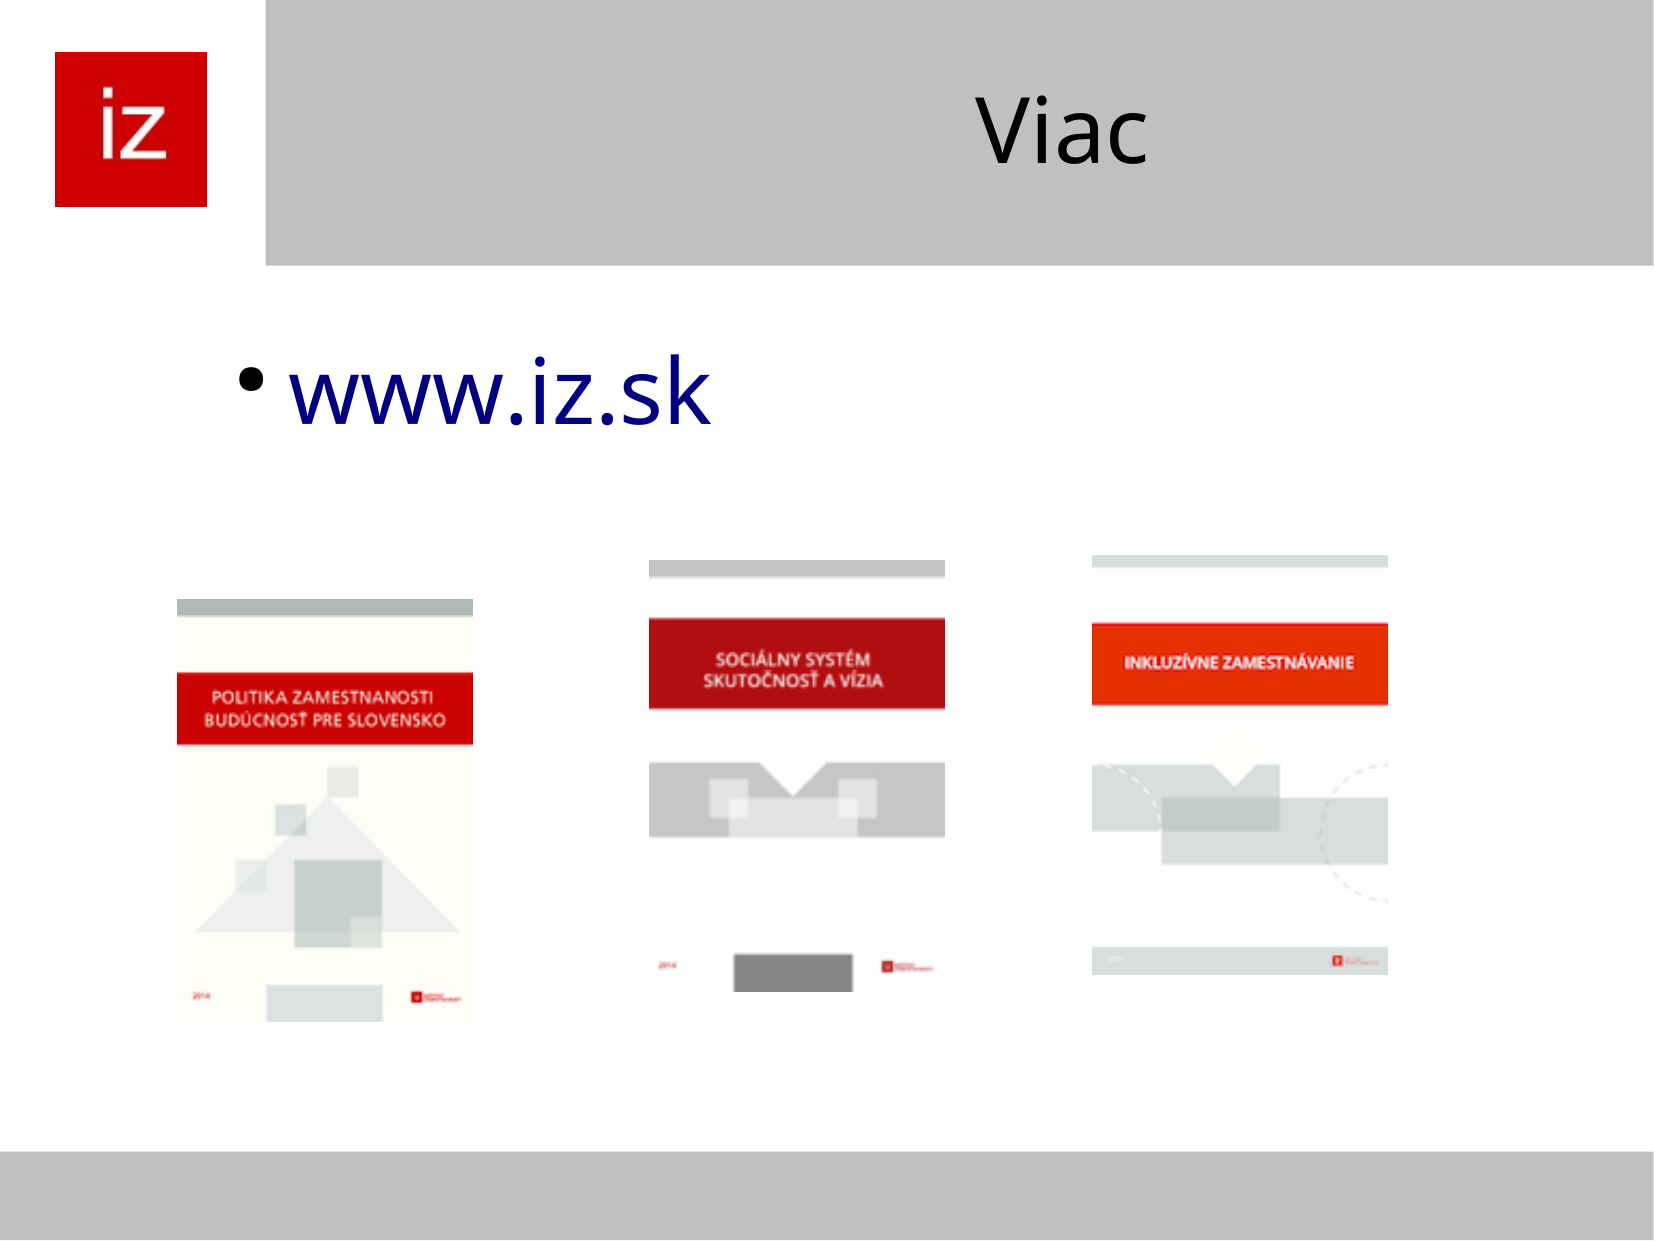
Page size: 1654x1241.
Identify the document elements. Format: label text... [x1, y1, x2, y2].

picture [55, 52, 207, 207]
picture [177, 599, 473, 1022]
title Viac [561, 29, 1565, 237]
picture [649, 560, 945, 992]
list www.iz.sk [121, 344, 1533, 1126]
picture [1092, 555, 1388, 975]
